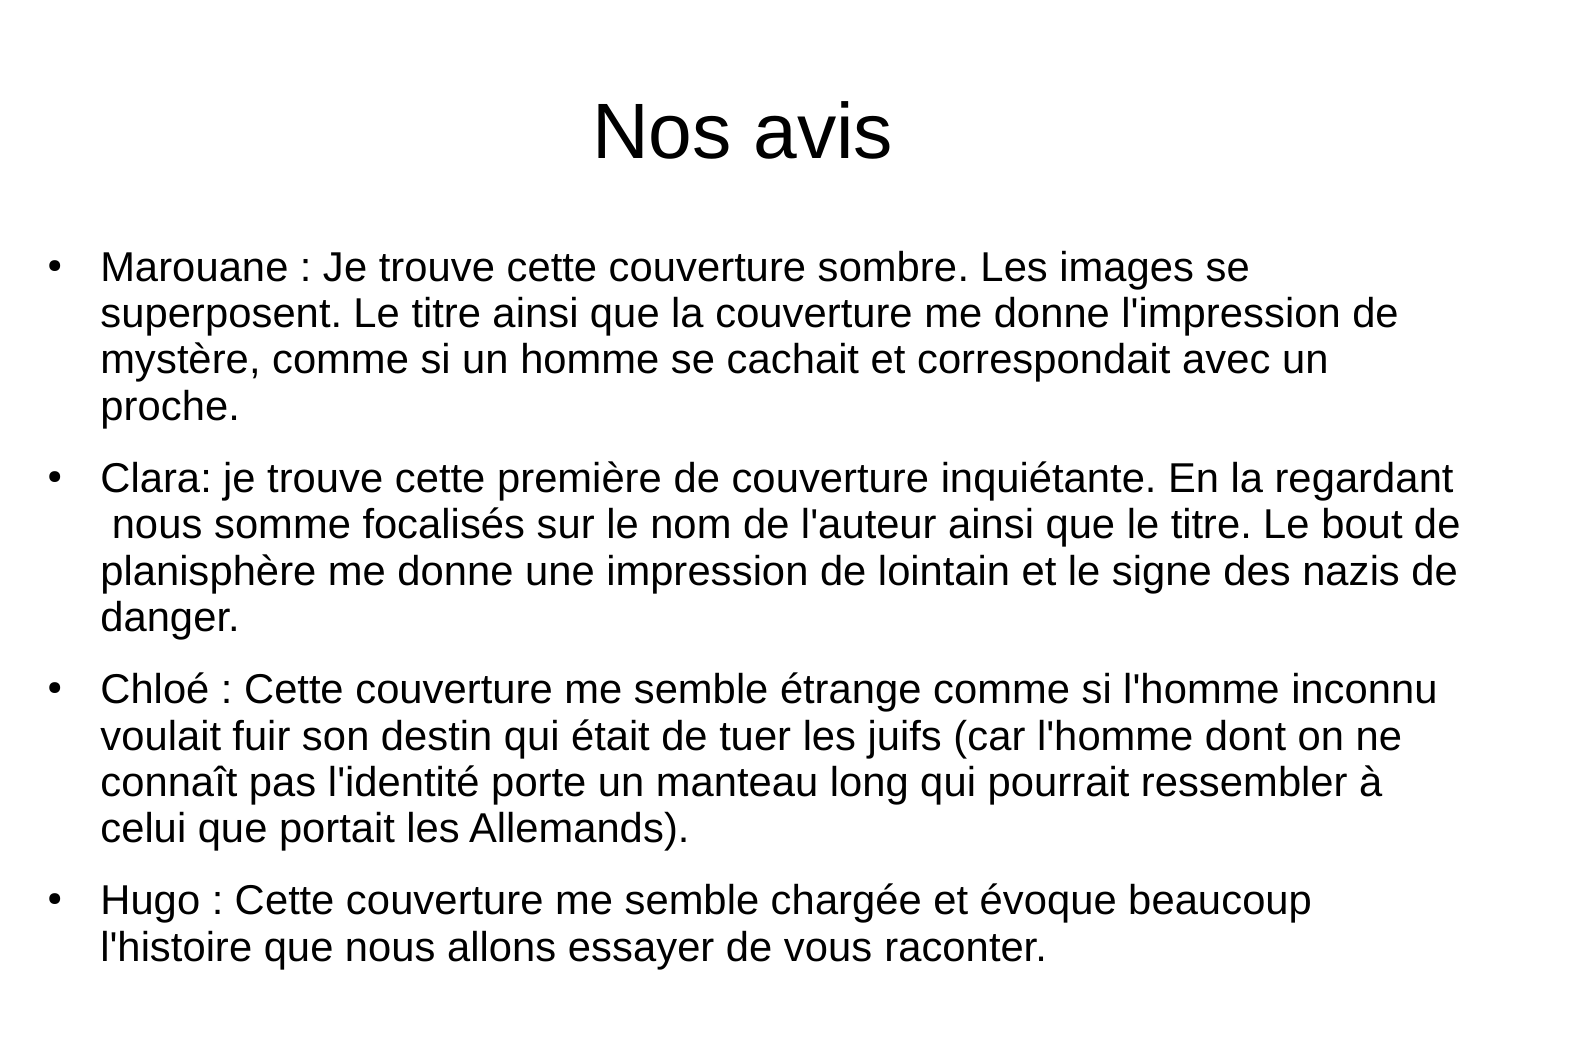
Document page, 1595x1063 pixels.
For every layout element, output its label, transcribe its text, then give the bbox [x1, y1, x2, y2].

title Nos avis [79, 42, 1515, 220]
list Marouane : Je trouve cette couverture sombre. Les images se superposent. Le titre ainsi que la couverture me donne l'impression de mystère, comme si un homme se cachait et correspondait avec un proche. Clara: je trouve cette première de couverture inquiétante. En la regardant nous somme focalisés sur le nom de l'auteur ainsi que le titre. Le bout de planisphère me donne une impression de lointain et le signe des nazis de danger. Chloé : Cette couverture me semble étrange comme si l'homme inconnu voulait fuir son destin qui était de tuer les juifs (car l'homme dont on ne connaît pas l'identité porte un manteau long qui pourrait ressembler à celui que portait les Allemands). Hugo : Cette couverture me semble chargée et évoque beaucoup l'histoire que nous allons essayer de vous raconter. [29, 243, 1465, 975]
